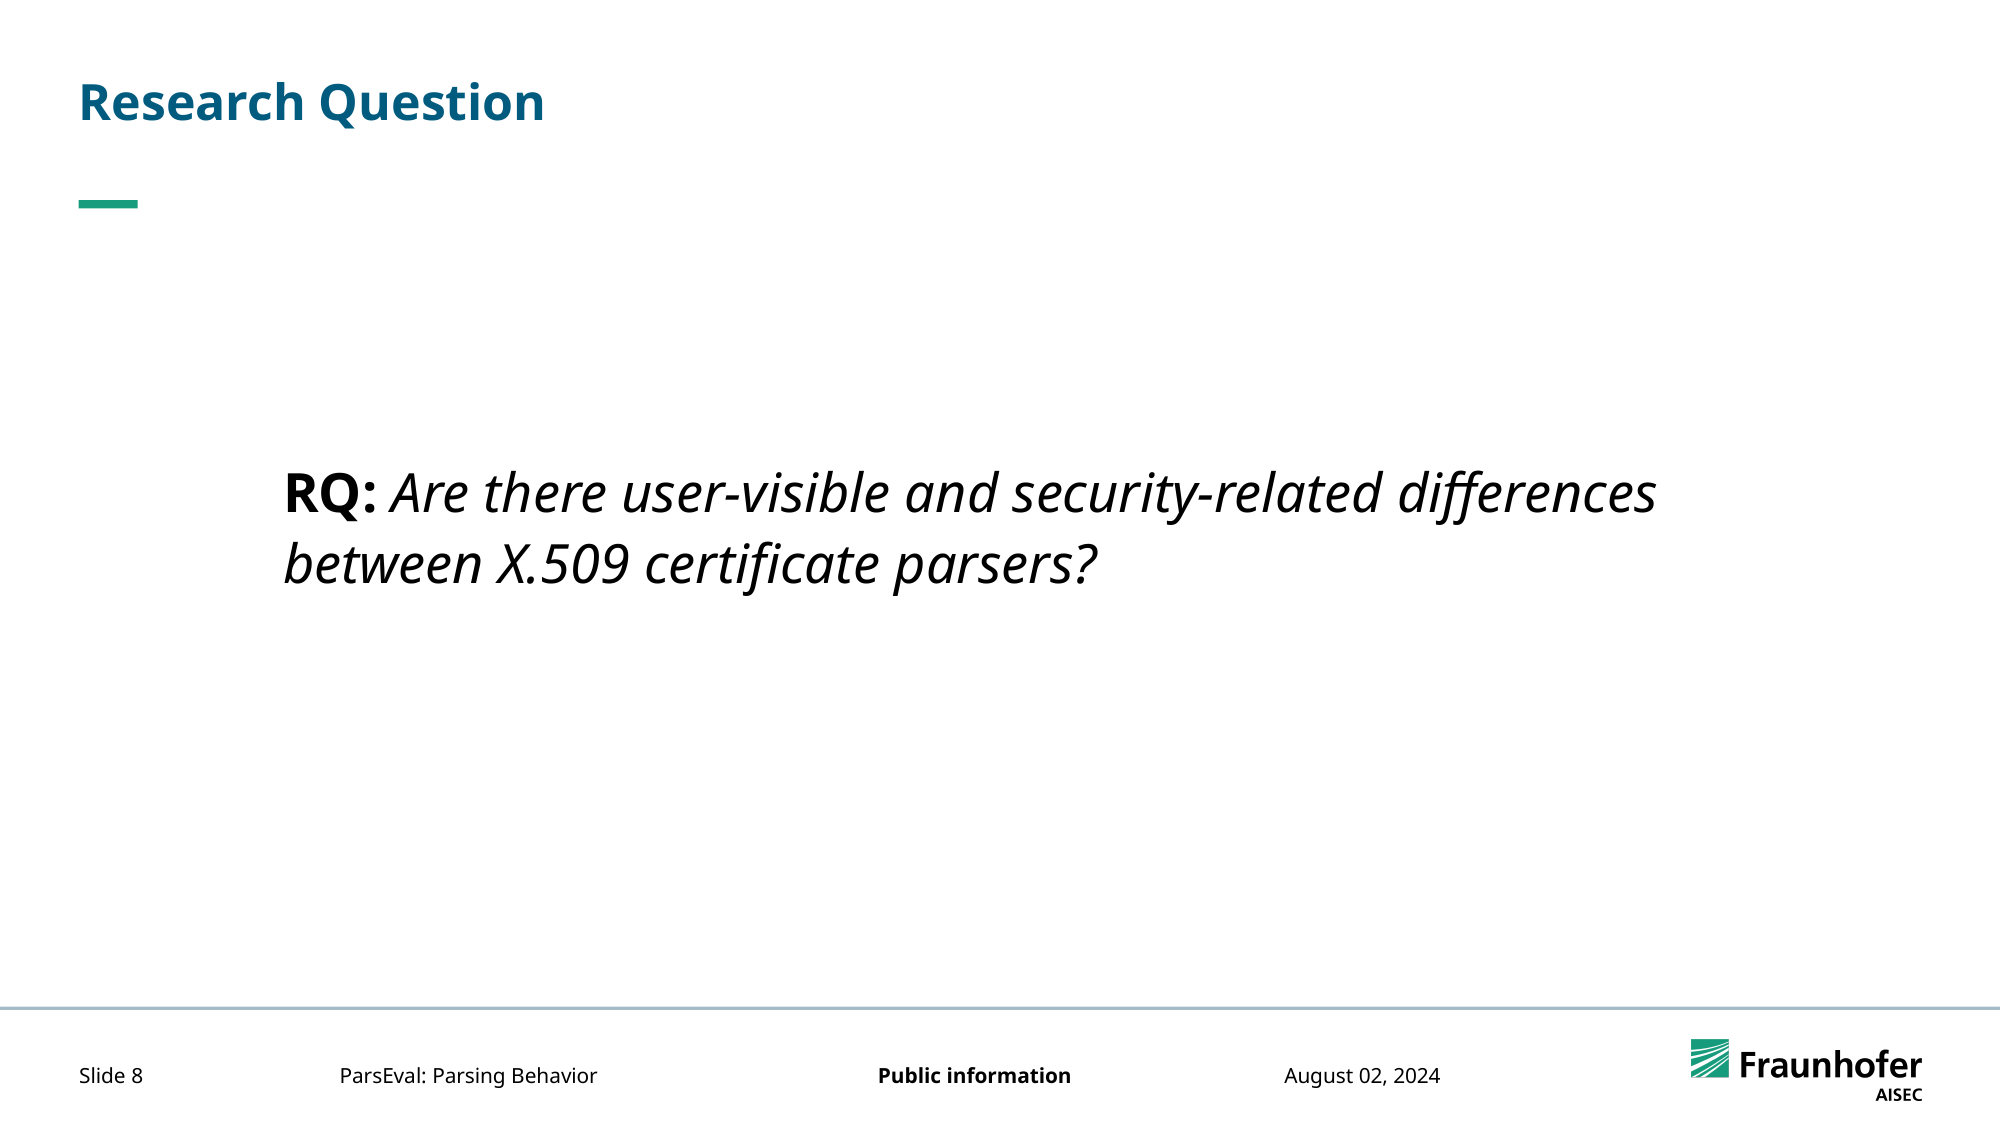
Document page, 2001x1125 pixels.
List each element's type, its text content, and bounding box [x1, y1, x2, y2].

title Research Question [78, 64, 1922, 128]
picture [1691, 1039, 1922, 1101]
list RQ: Are there user-visible and security-related differences between X.509 certificate parsers? [236, 236, 1772, 1010]
